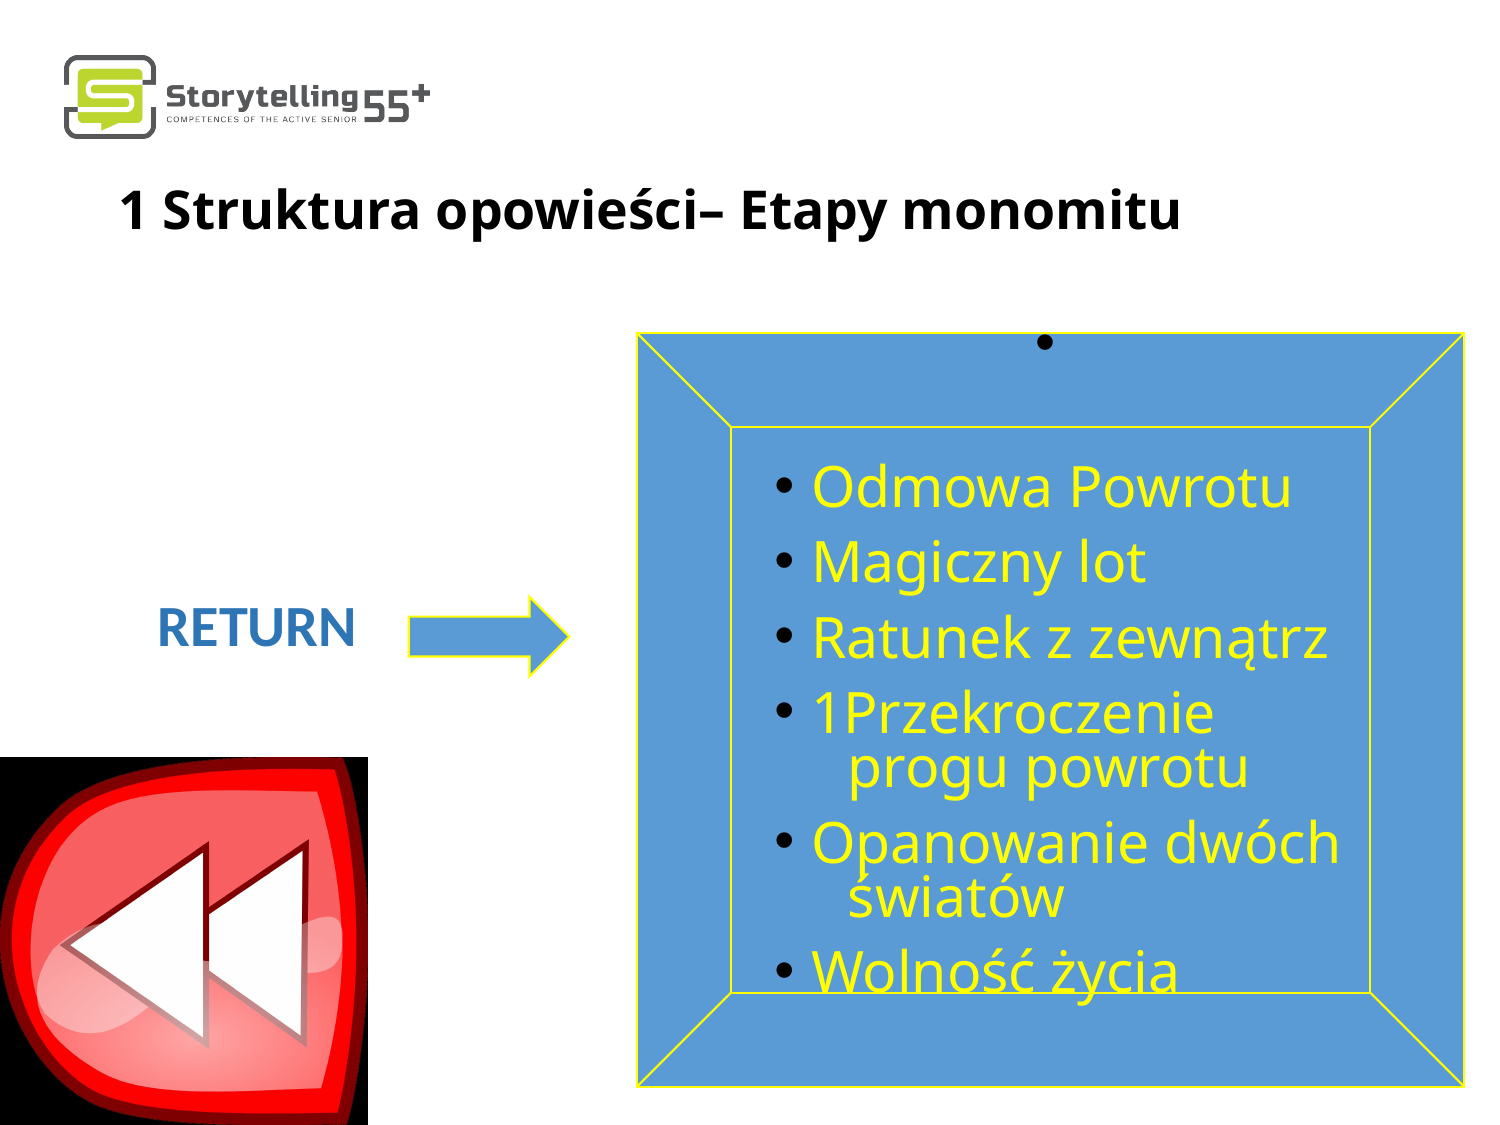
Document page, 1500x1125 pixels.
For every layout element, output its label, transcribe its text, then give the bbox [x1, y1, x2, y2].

list RETURN [103, 299, 741, 1014]
list Odmowa Powrotu Magiczny lot Ratunek z zewnątrz 1Przekroczenie progu powrotu Opanowanie dwóch światów Wolność życia [759, 299, 1397, 1014]
text_box [636, 332, 1465, 1087]
text_box [408, 596, 570, 677]
picture [0, 757, 368, 1125]
picture [64, 55, 430, 139]
title 1 Struktura opowieści– Etapy monomitu [103, 59, 1397, 314]
